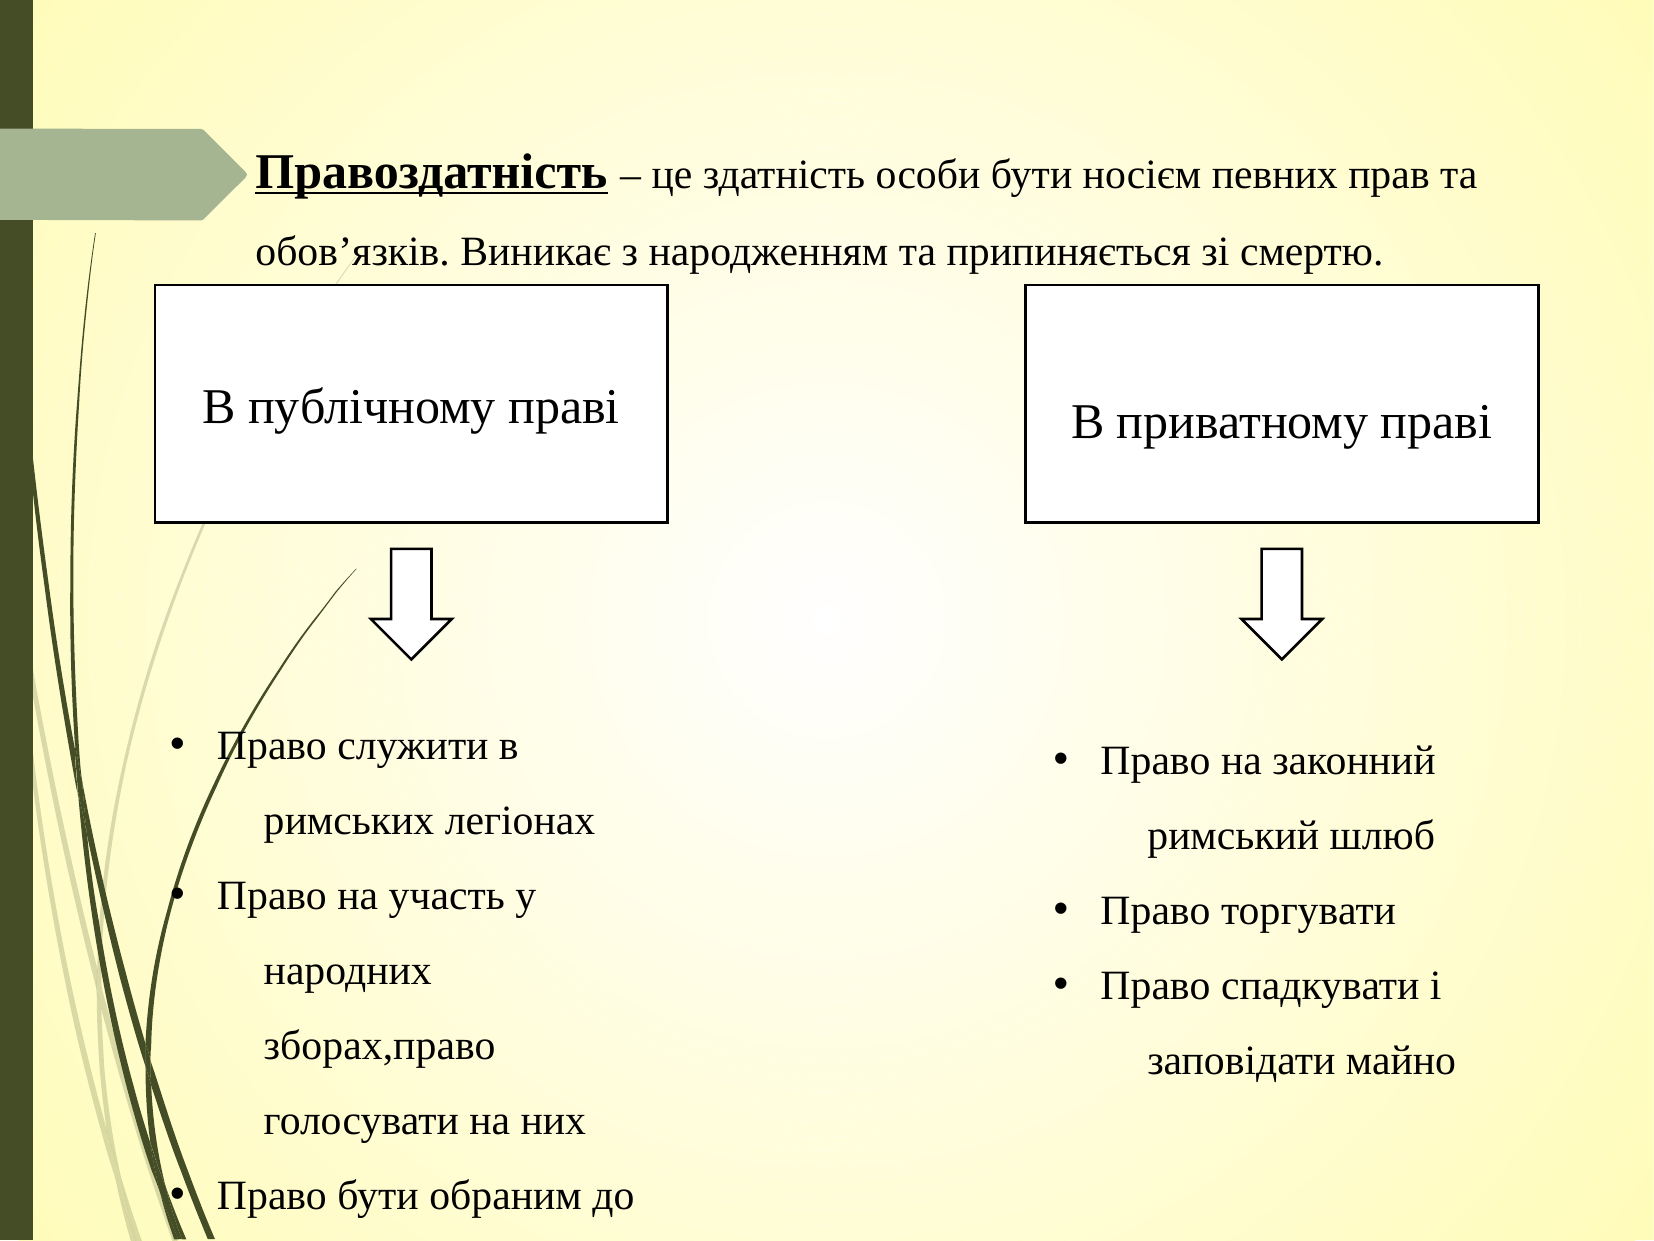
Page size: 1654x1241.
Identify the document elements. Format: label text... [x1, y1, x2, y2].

text_box В приватному праві [1025, 285, 1538, 523]
text_box Право на законний римський шлюб Право торгувати Право спадкувати і заповідати майно [1038, 700, 1560, 1086]
text_box Правоздатність – це здатність особи бути носієм певних прав та обов’язків. Виникає з народженням та припиняється зі смертю. [240, 101, 1594, 281]
text_box Право служити в римських легіонах Право на участь у народних зборах,право голосувати на них Право бути обраним до магістратів [154, 685, 668, 1231]
text_box В публічному праві [155, 285, 668, 523]
text_box [1241, 548, 1323, 660]
text_box [370, 548, 452, 660]
